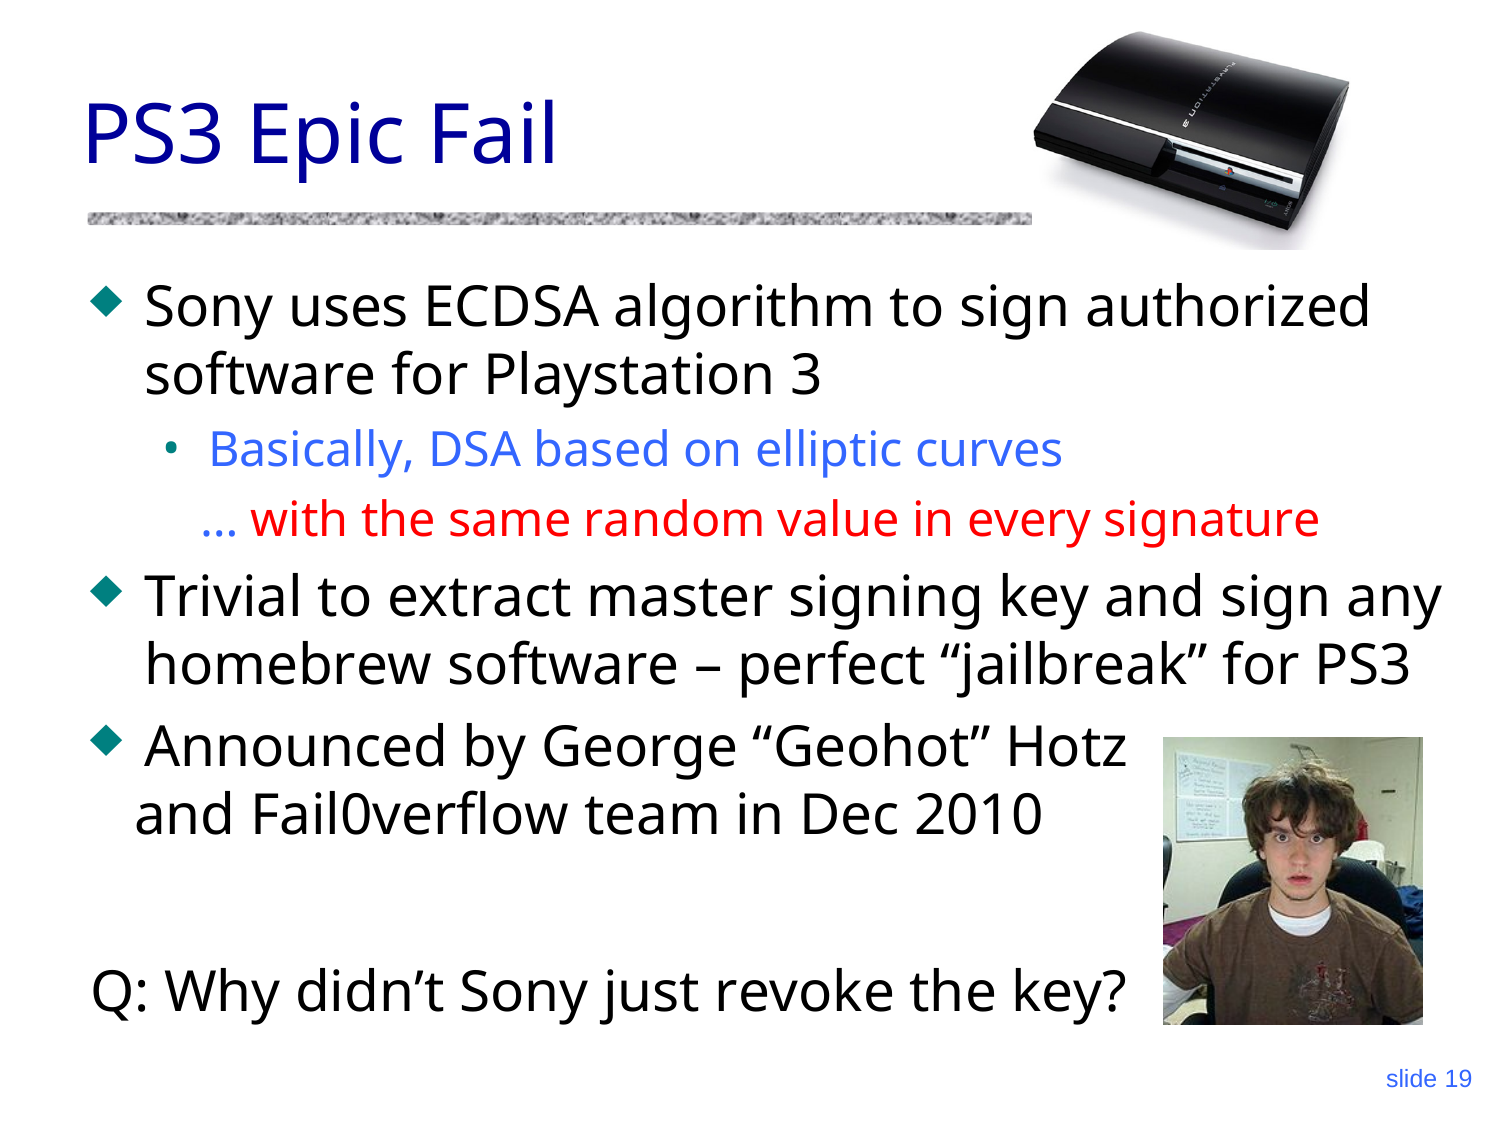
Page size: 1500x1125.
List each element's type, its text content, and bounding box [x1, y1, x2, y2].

title PS3 Epic Fail [66, 37, 1032, 188]
picture [87, 30, 1351, 250]
text_box slide <number> [1174, 1025, 1488, 1101]
picture [1163, 737, 1423, 1026]
list Sony uses ECDSA algorithm to sign authorized software for Playstation 3 Basically, DSA based on elliptic curves … with the same random value in every signature Trivial to extract master signing key and sign any homebrew software – perfect “jailbreak” for PS3 Announced by George “Geohot” Hotz and Fail0verflow team in Dec 2010 Q: Why didn’t Sony just revoke the key? [74, 262, 1463, 1075]
